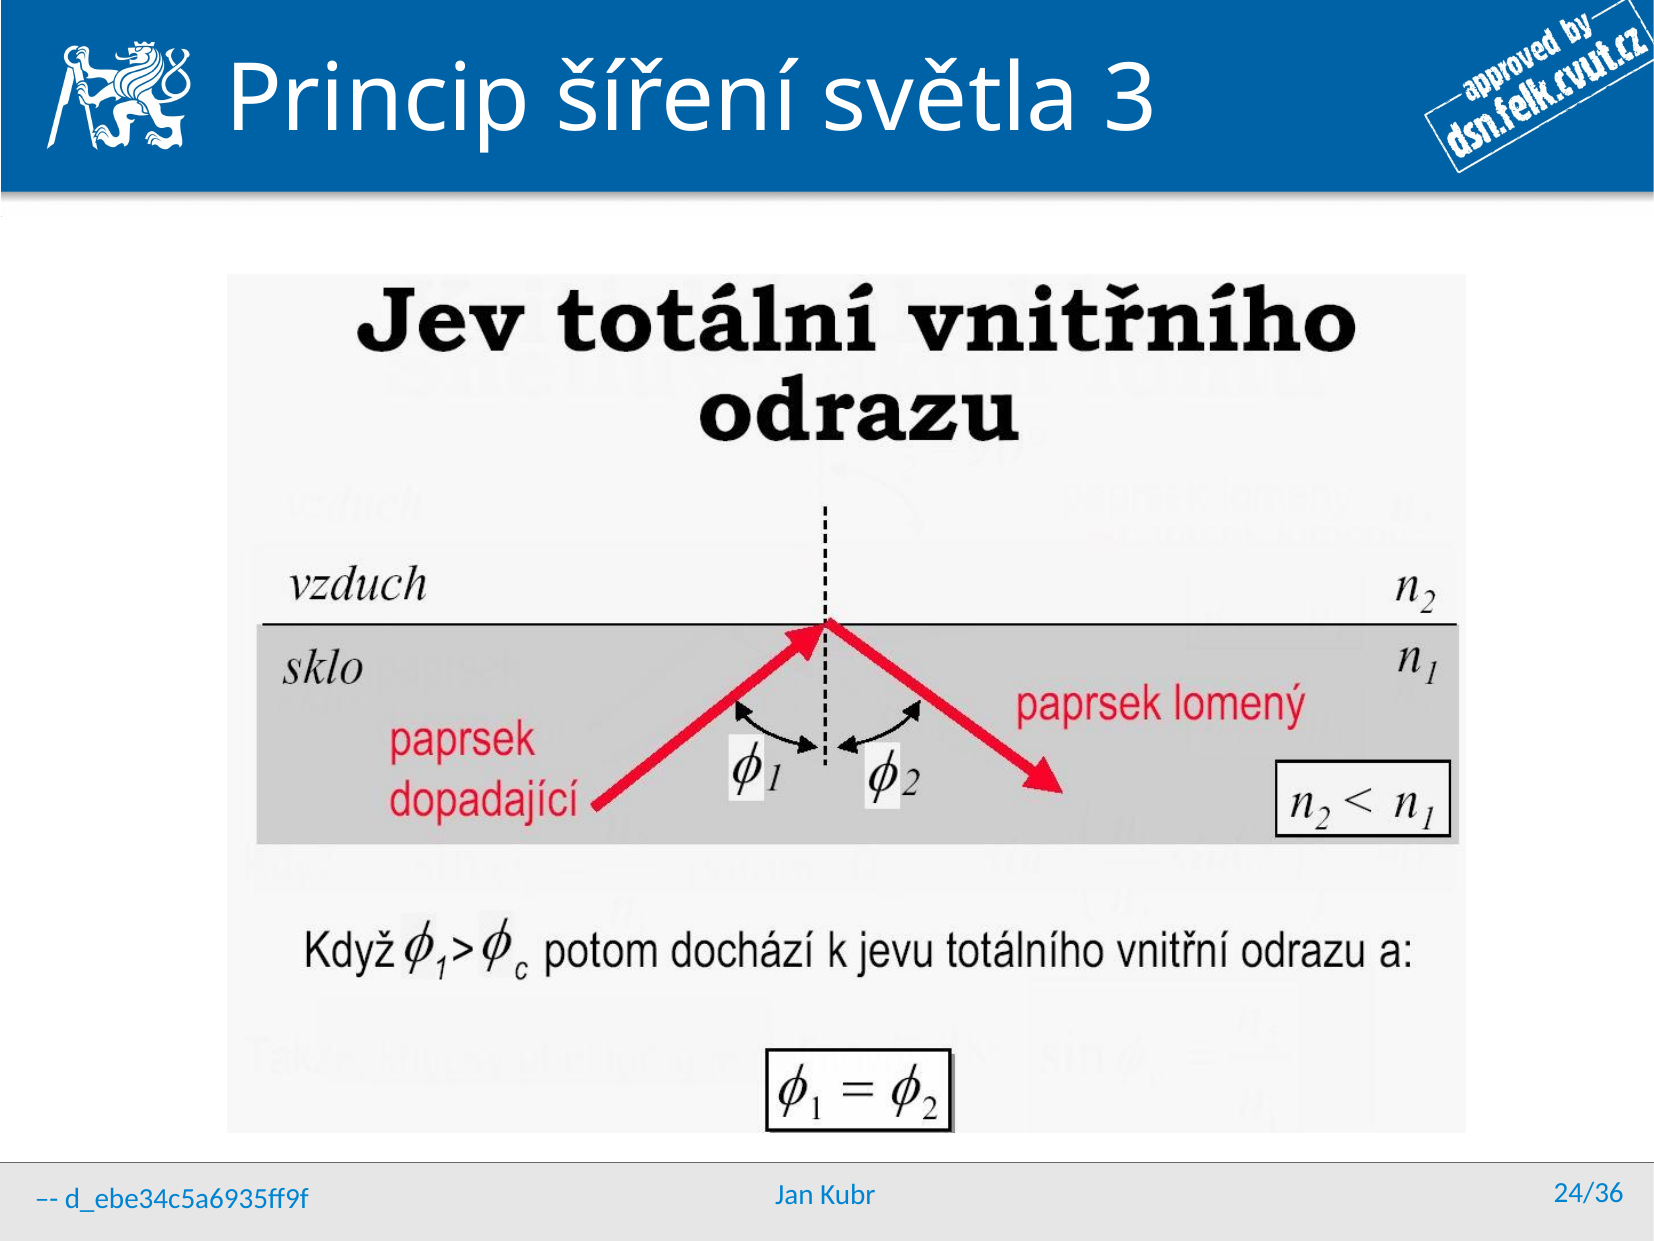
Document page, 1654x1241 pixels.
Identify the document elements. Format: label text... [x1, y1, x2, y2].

picture [227, 274, 1466, 1133]
picture [1, 0, 1654, 217]
title Princip šíření světla 3 [225, 0, 1426, 188]
